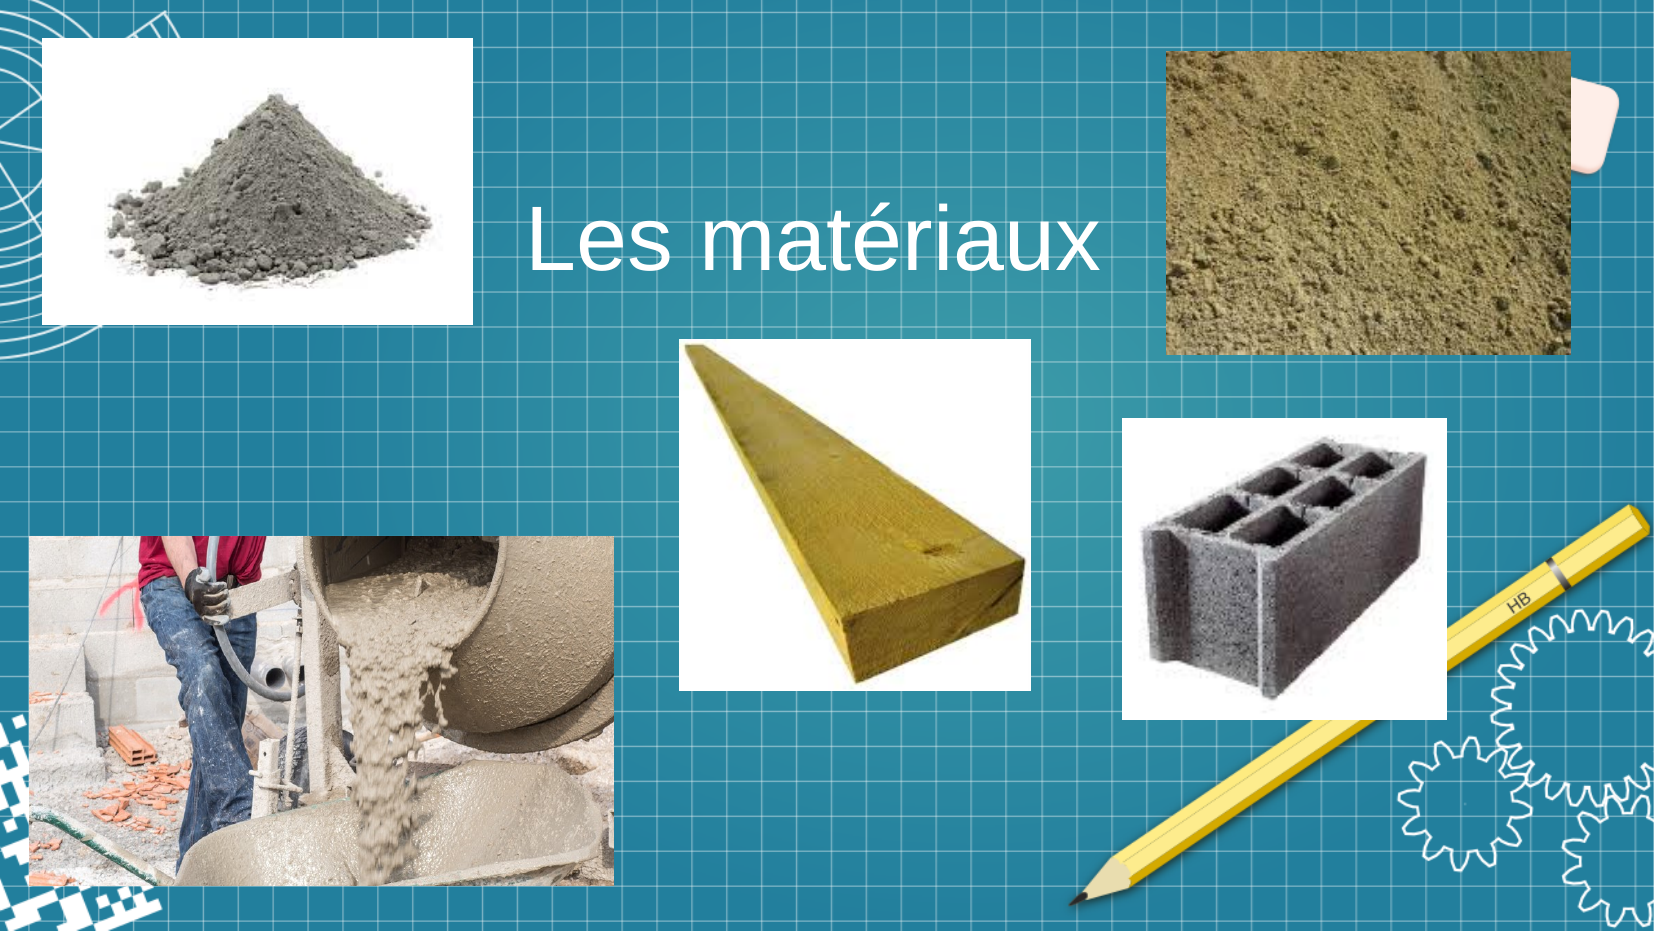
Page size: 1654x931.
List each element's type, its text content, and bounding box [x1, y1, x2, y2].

picture [0, 0, 1654, 931]
title Les matériaux [82, 132, 1166, 346]
